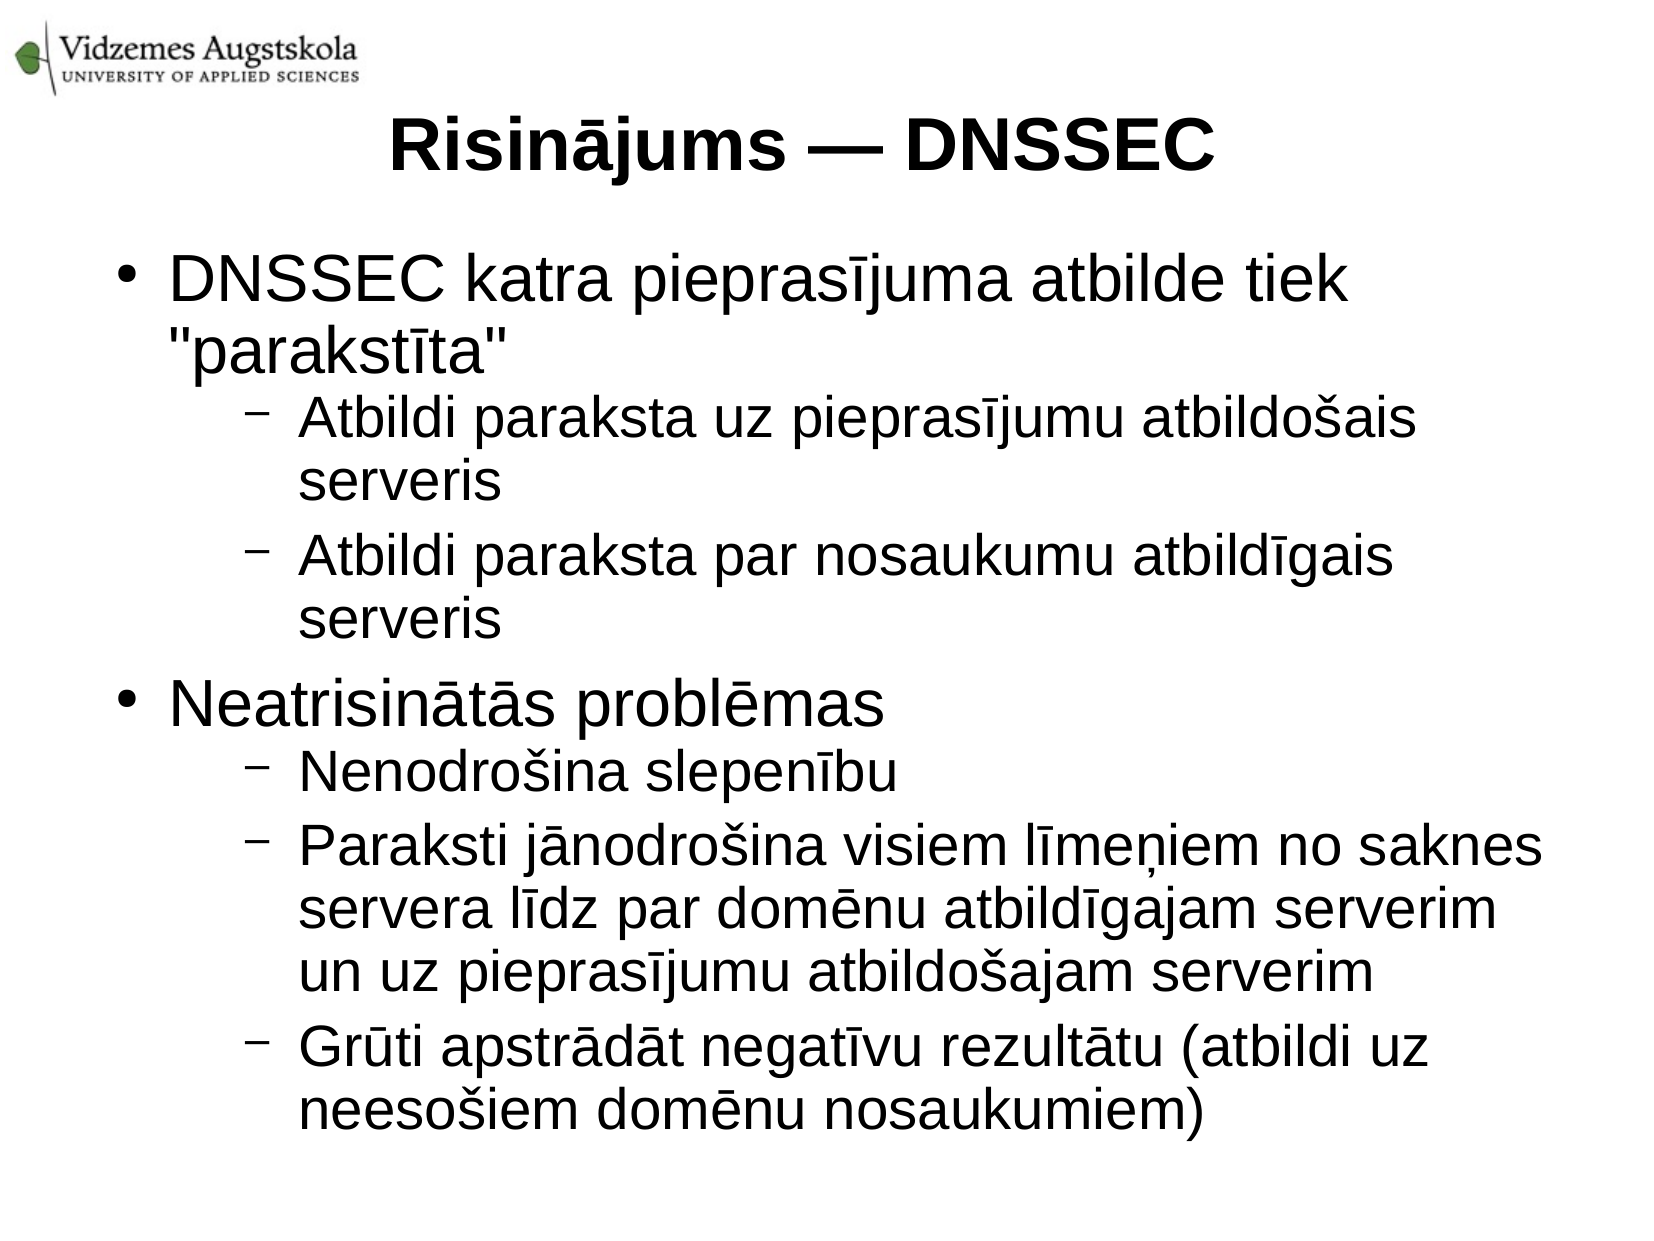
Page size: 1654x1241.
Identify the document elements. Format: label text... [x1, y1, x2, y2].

list DNSSEC katra pieprasījuma atbilde tiek "parakstīta" Atbildi paraksta uz pieprasījumu atbildošais serveris Atbildi paraksta par nosaukumu atbildīgais serveris Neatrisinātās problēmas Nenodrošina slepenību Paraksti jānodrošina visiem līmeņiem no saknes servera līdz par domēnu atbildīgajam serverim un uz pieprasījumu atbildošajam serverim Grūti apstrādāt negatīvu rezultātu (atbildi uz neesošiem domēnu nosaukumiem) [82, 236, 1569, 1107]
title Risinājums — DNSSEC [94, 96, 1512, 195]
picture [5, 2, 368, 113]
